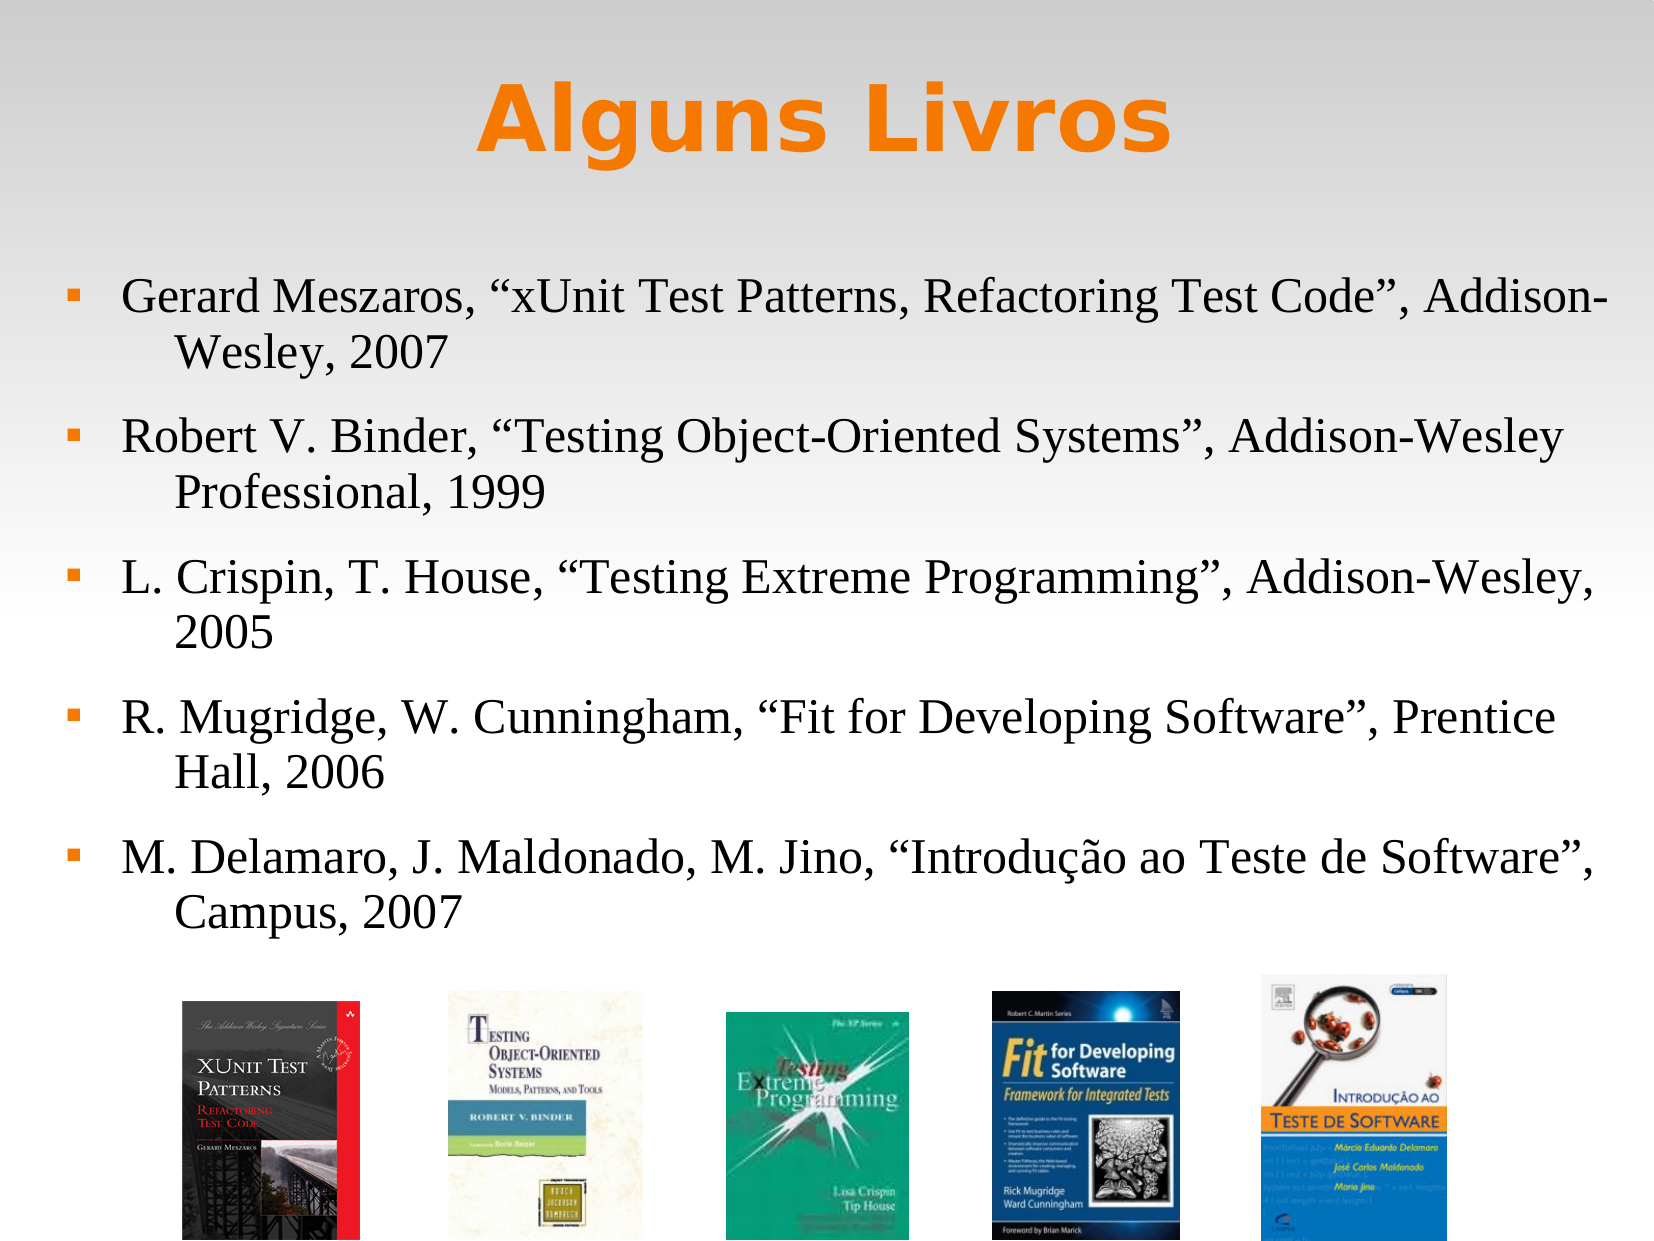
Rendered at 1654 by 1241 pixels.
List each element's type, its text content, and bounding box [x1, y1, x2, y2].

picture [448, 991, 643, 1241]
list Gerard Meszaros, “xUnit Test Patterns, Refactoring Test Code”, Addison-Wesley, 2007 Robert V. Binder, “Testing Object-Oriented Systems”, Addison-Wesley Professional, 1999 L. Crispin, T. House, “Testing Extreme Programming”, Addison-Wesley, 2005 R. Mugridge, W. Cunningham, “Fit for Developing Software”, Prentice Hall, 2006 M. Delamaro, J. Maldonado, M. Jino, “Introdução ao Teste de Software”, Campus, 2007 [32, 268, 1619, 992]
picture [992, 991, 1180, 1241]
picture [726, 1012, 909, 1241]
picture [1261, 974, 1447, 1241]
picture [182, 1001, 360, 1241]
title Alguns Livros [32, 42, 1619, 198]
